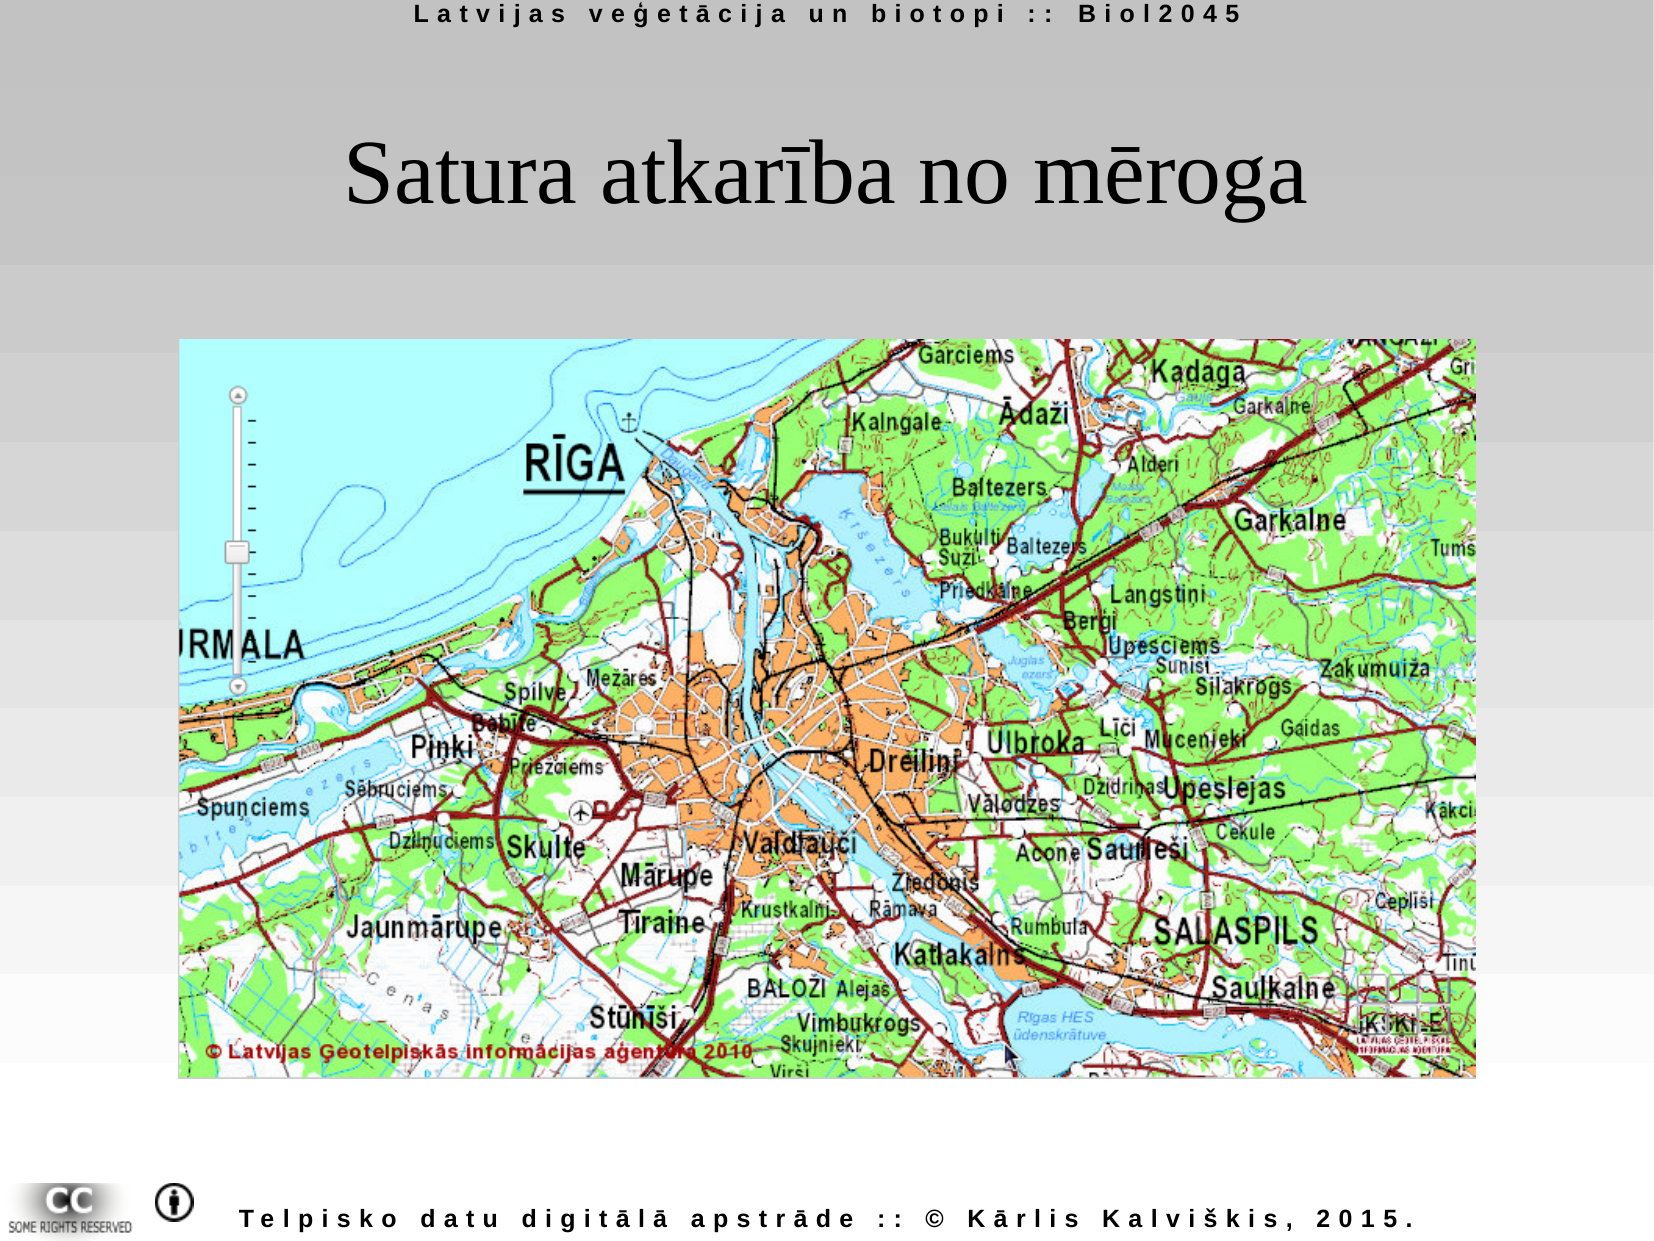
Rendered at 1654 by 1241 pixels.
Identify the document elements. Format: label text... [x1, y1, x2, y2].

picture [0, 0, 1654, 1241]
title Satura atkarība no mēroga [29, 49, 1625, 296]
